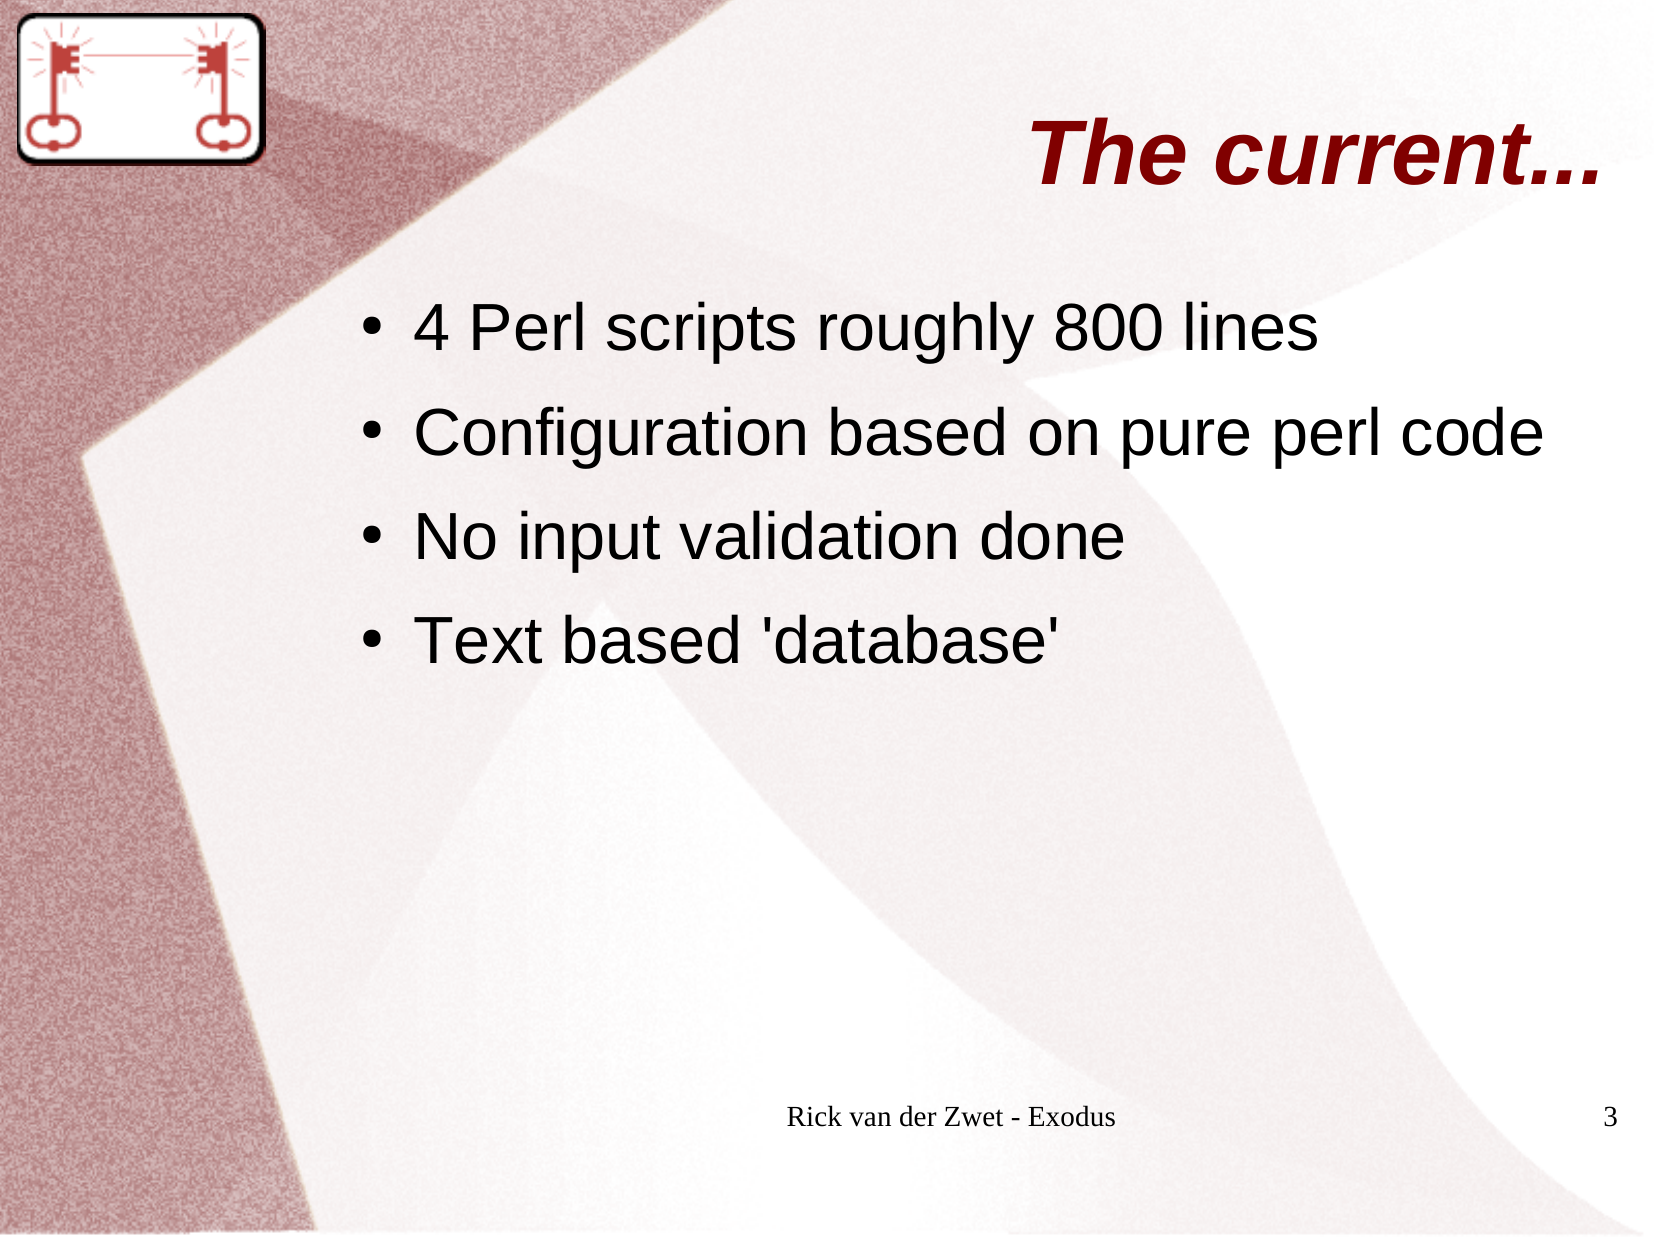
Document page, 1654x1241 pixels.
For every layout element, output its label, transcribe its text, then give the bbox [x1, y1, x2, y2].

picture [0, 0, 1654, 1241]
title The current... [596, 56, 1607, 250]
list 4 Perl scripts roughly 800 lines Configuration based on pure perl code No input validation done Text based 'database' [324, 290, 1601, 901]
